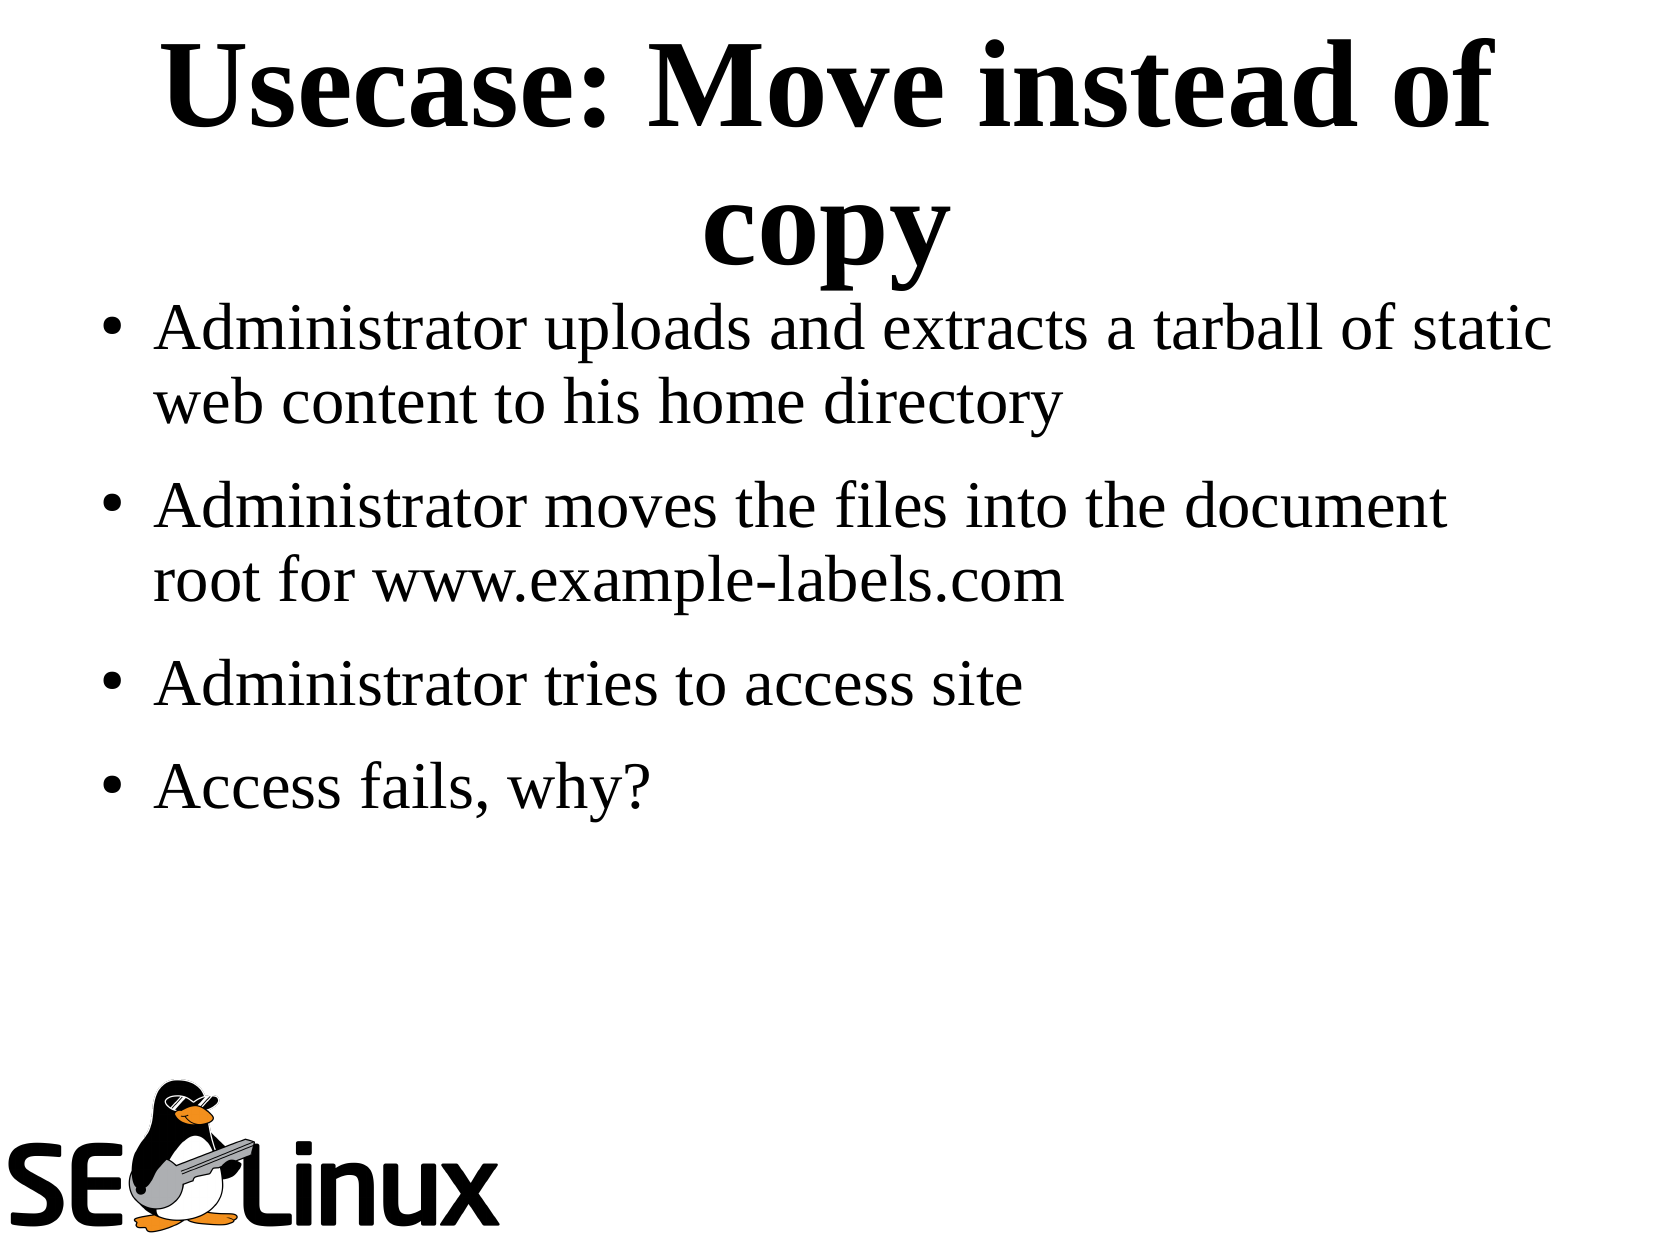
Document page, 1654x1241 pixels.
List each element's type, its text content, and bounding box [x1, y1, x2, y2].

list Administrator uploads and extracts a tarball of static web content to his home directory Administrator moves the files into the document root for www.example-labels.com Administrator tries to access site Access fails, why? [82, 290, 1571, 1010]
title Usecase: Move instead of copy [82, 14, 1571, 290]
picture [0, 919, 526, 1241]
